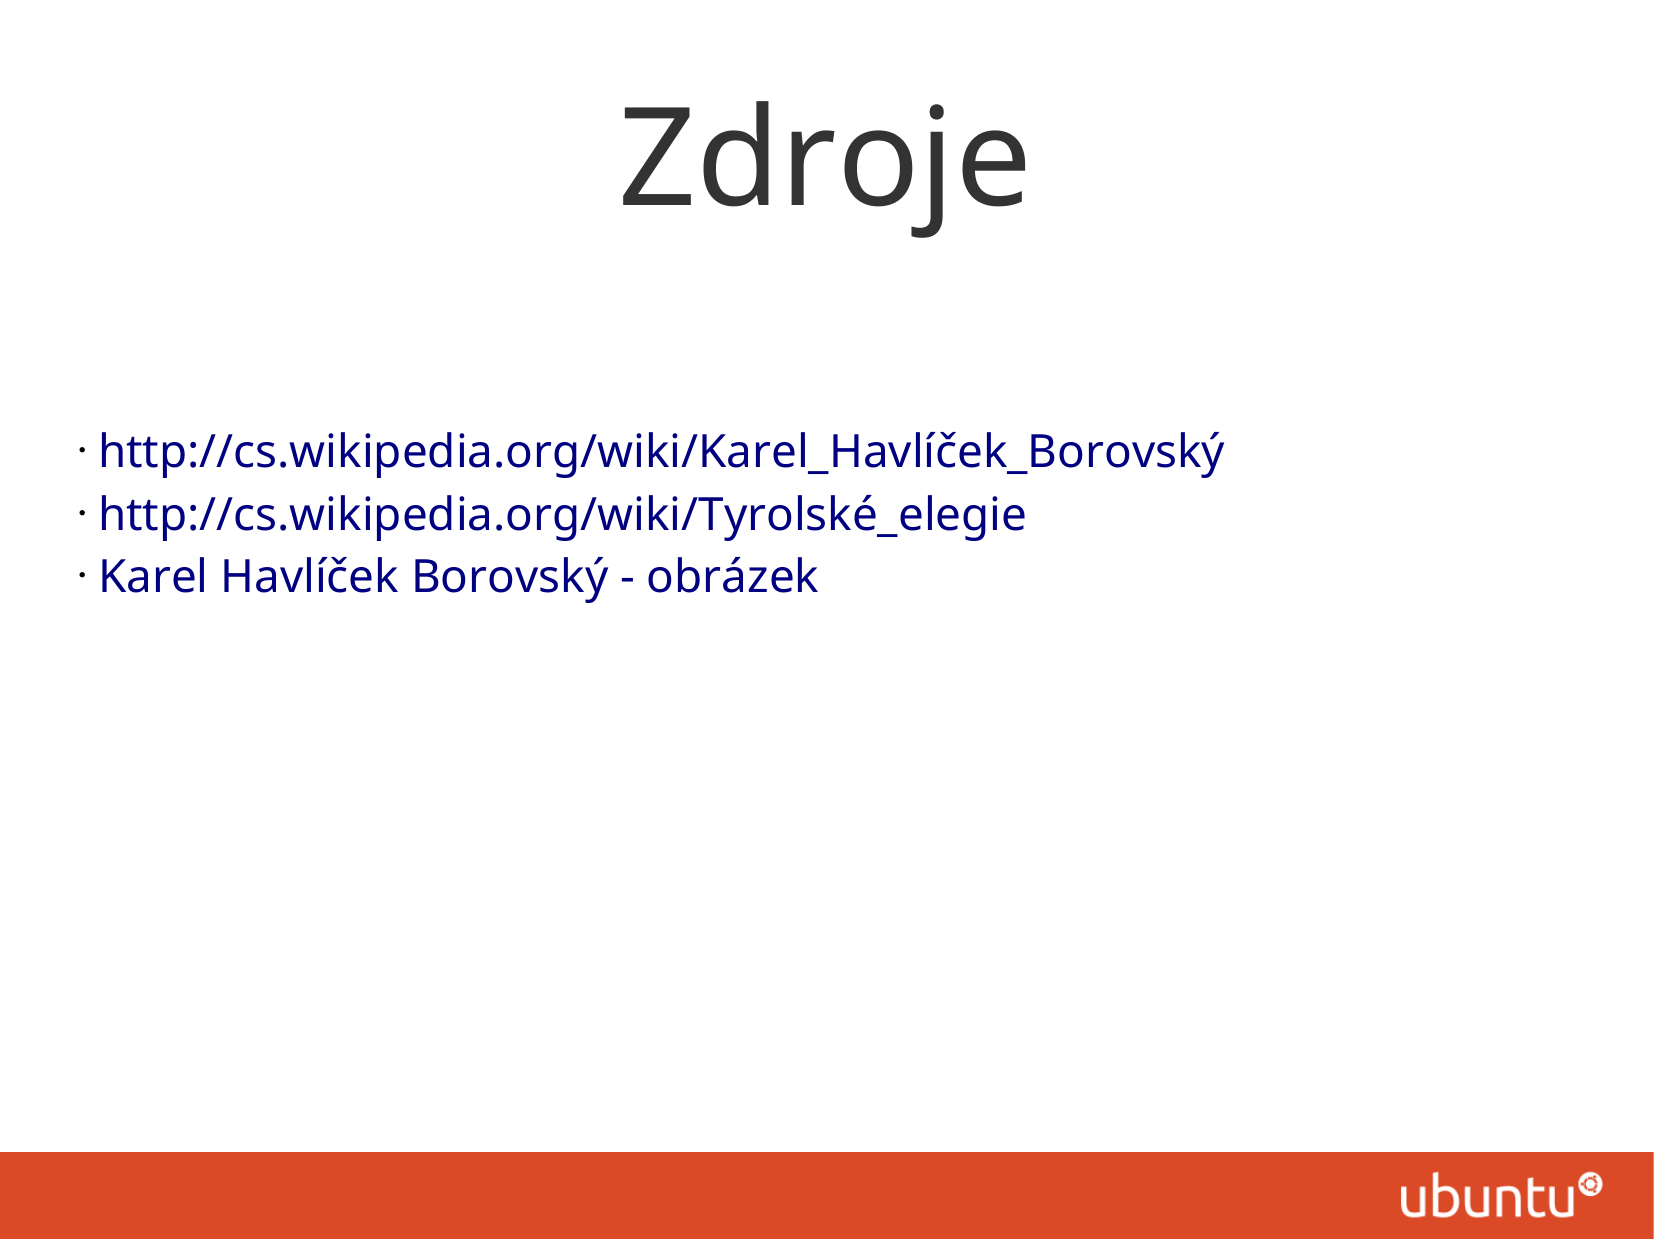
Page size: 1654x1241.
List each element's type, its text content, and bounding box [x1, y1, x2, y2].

title Zdroje [56, 74, 1596, 249]
list http://cs.wikipedia.org/wiki/Karel_Havlíček_Borovský http://cs.wikipedia.org/wiki/Tyrolské_elegie Karel Havlíček Borovský - obrázek [70, 413, 1583, 1100]
picture [0, 1152, 1654, 1239]
